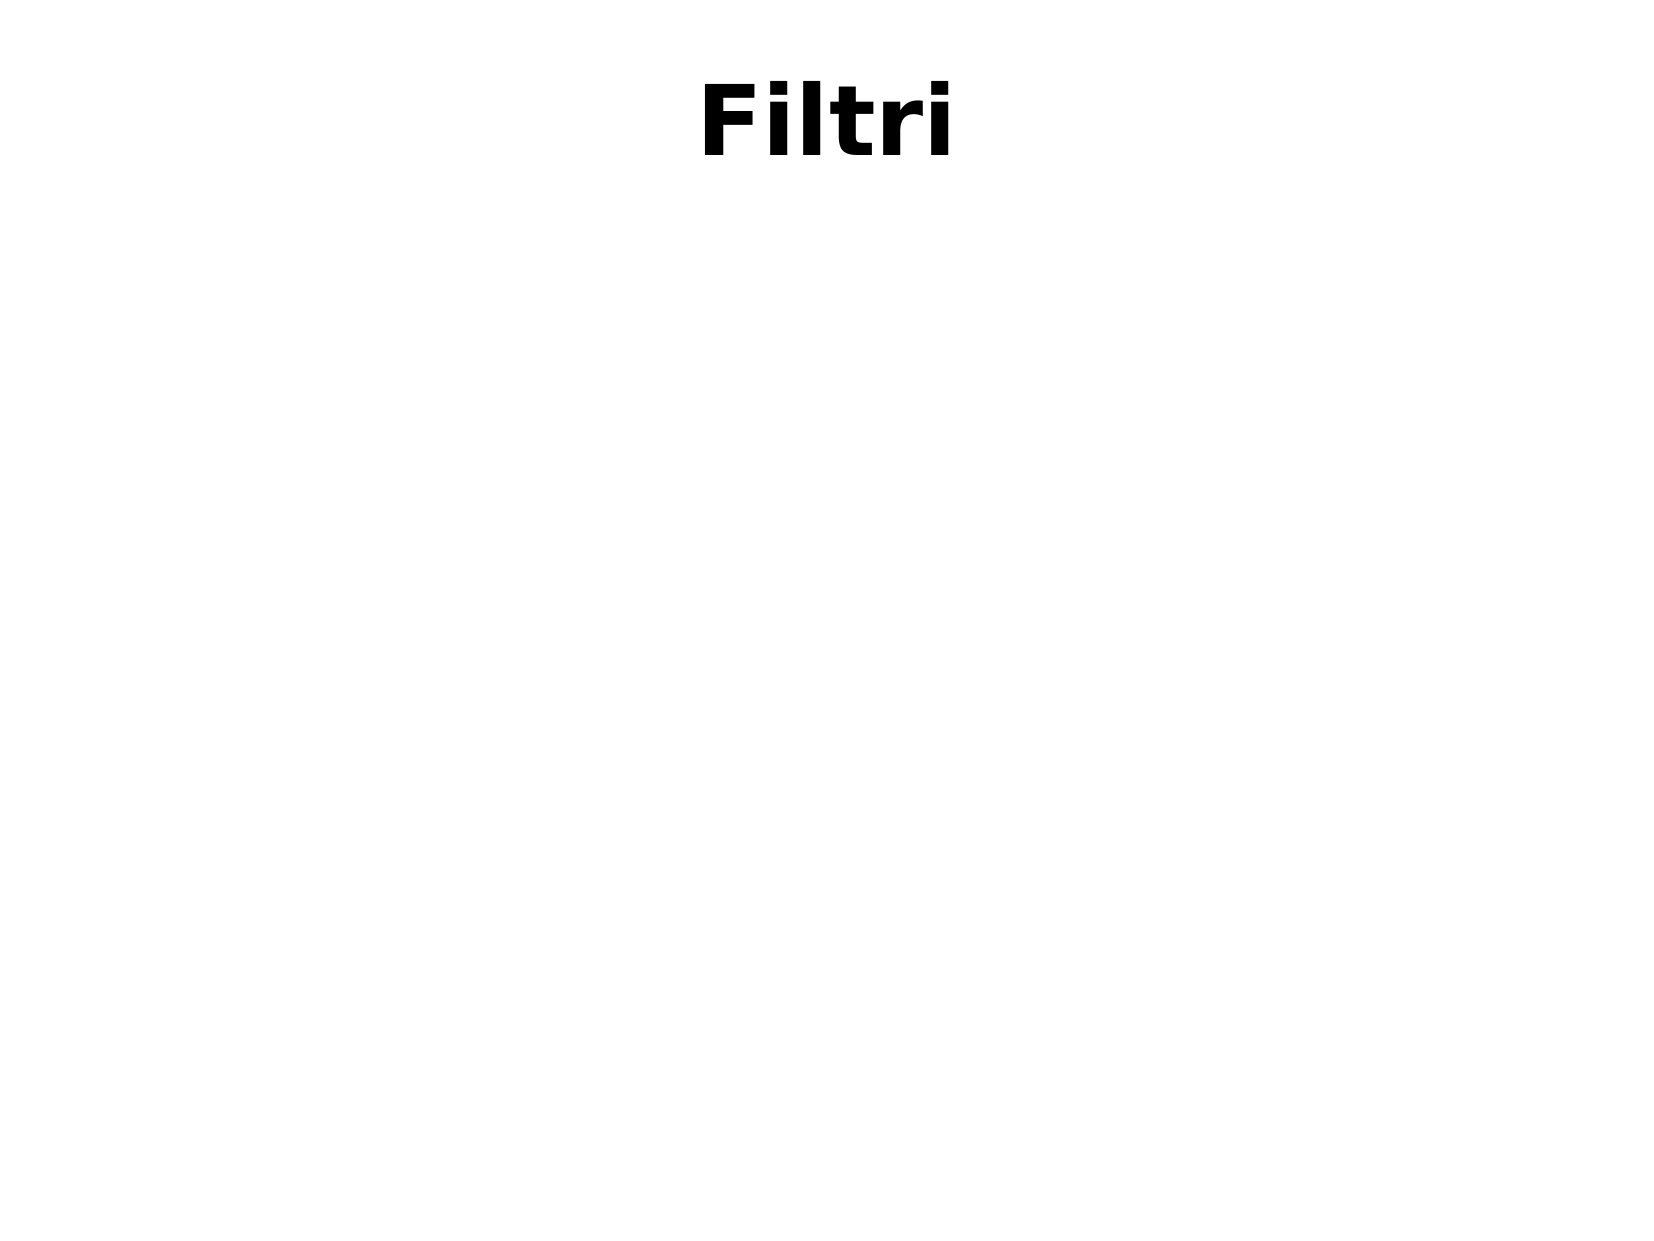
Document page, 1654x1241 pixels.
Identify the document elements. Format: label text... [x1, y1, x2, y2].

title Filtri [82, 49, 1571, 195]
